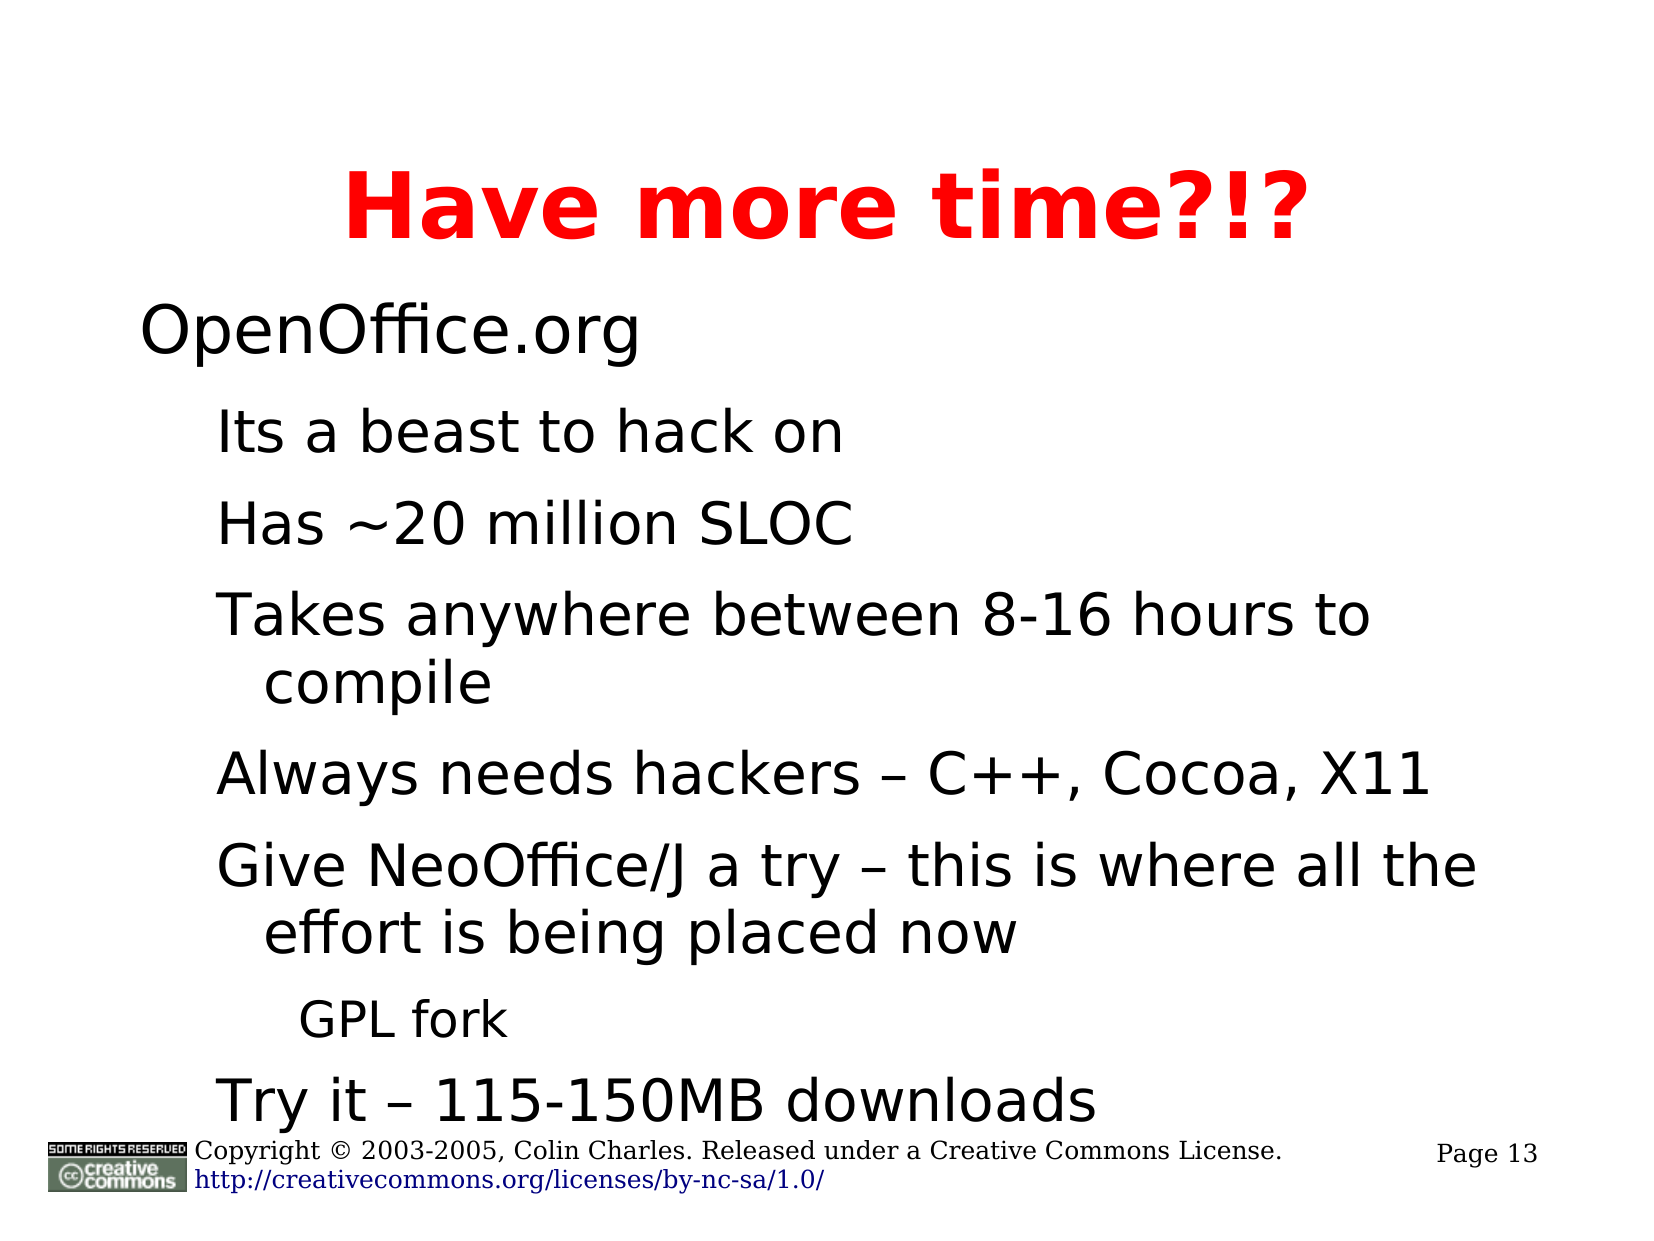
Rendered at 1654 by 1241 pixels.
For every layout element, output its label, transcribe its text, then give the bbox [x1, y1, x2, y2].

title Have more time?!? [121, 102, 1534, 291]
picture [48, 1142, 187, 1192]
list OpenOffice.org Its a beast to hack on Has ~20 million SLOC Takes anywhere between 8-16 hours to compile Always needs hackers – C++, Cocoa, X11 Give NeoOffice/J a try – this is where all the effort is being placed now GPL fork Try it – 115-150MB downloads [121, 291, 1534, 1135]
